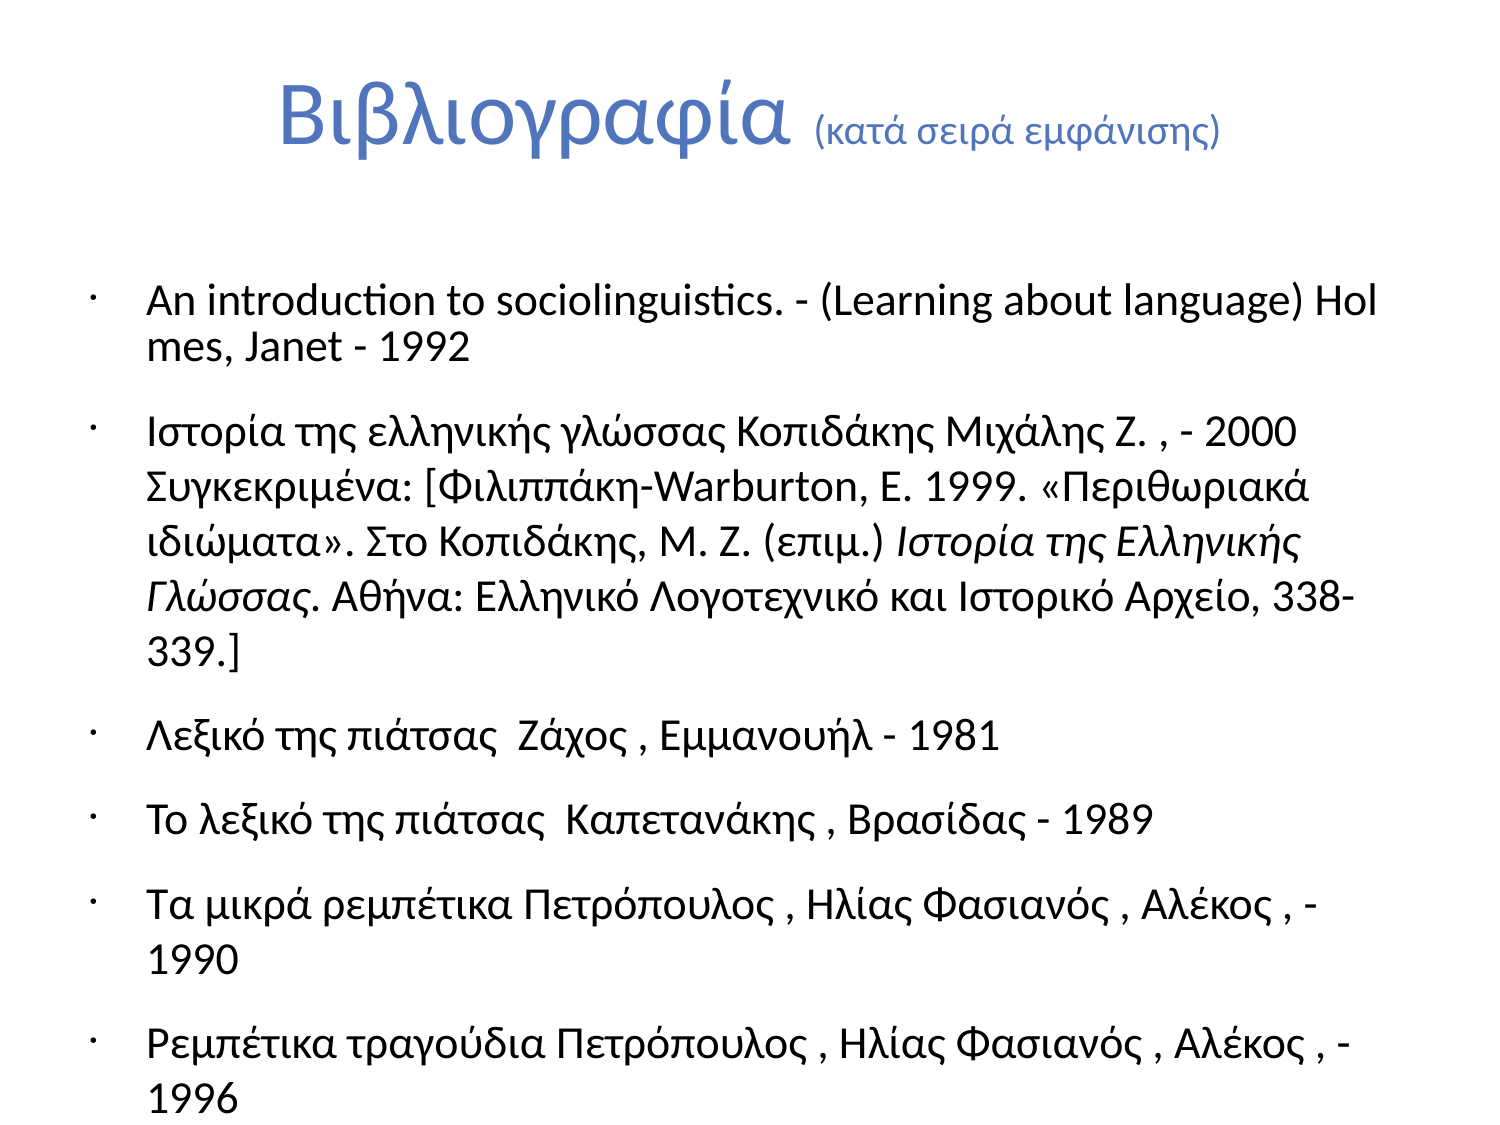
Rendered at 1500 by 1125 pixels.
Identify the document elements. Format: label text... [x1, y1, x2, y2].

list An introduction to sociolinguistics. - (Learning about language) Holmes, Janet - 1992 Ιστορία της ελληνικής γλώσσας Κοπιδάκης Μιχάλης Ζ. , - 2000 Συγκεκριμένα: [Φιλιππάκη-Warburton, Ε. 1999. «Περιθωριακά ιδιώματα». Στο Κοπιδάκης, Μ. Ζ. (επιμ.) Ιστορία της Ελληνικής Γλώσσας. Αθήνα: Ελληνικό Λογοτεχνικό και Ιστορικό Αρχείο, 338-339.] Λεξικό της πιάτσας Ζάχος , Εμμανουήλ - 1981 Το λεξικό της πιάτσας Καπετανάκης , Βρασίδας - 1989 Τα μικρά ρεμπέτικα Πετρόπουλος , Ηλίας Φασιανός , Αλέκος , - 1990 Ρεμπέτικα τραγούδια Πετρόπουλος , Ηλίας Φασιανός , Αλέκος , - 1996 Υπόκοσμος και Καραγκιόζης Πετρόπουλος , Ηλίας - 1980 Λεξικολογία :εισαγωγή στην ανάλυση της λέξης και του λεξικού Ξυδόπουλος , Γιώργος Ι. - 2008 [75, 262, 1425, 1005]
title Βιβλιογραφία (κατά σειρά εμφάνισης) [75, 45, 1425, 233]
